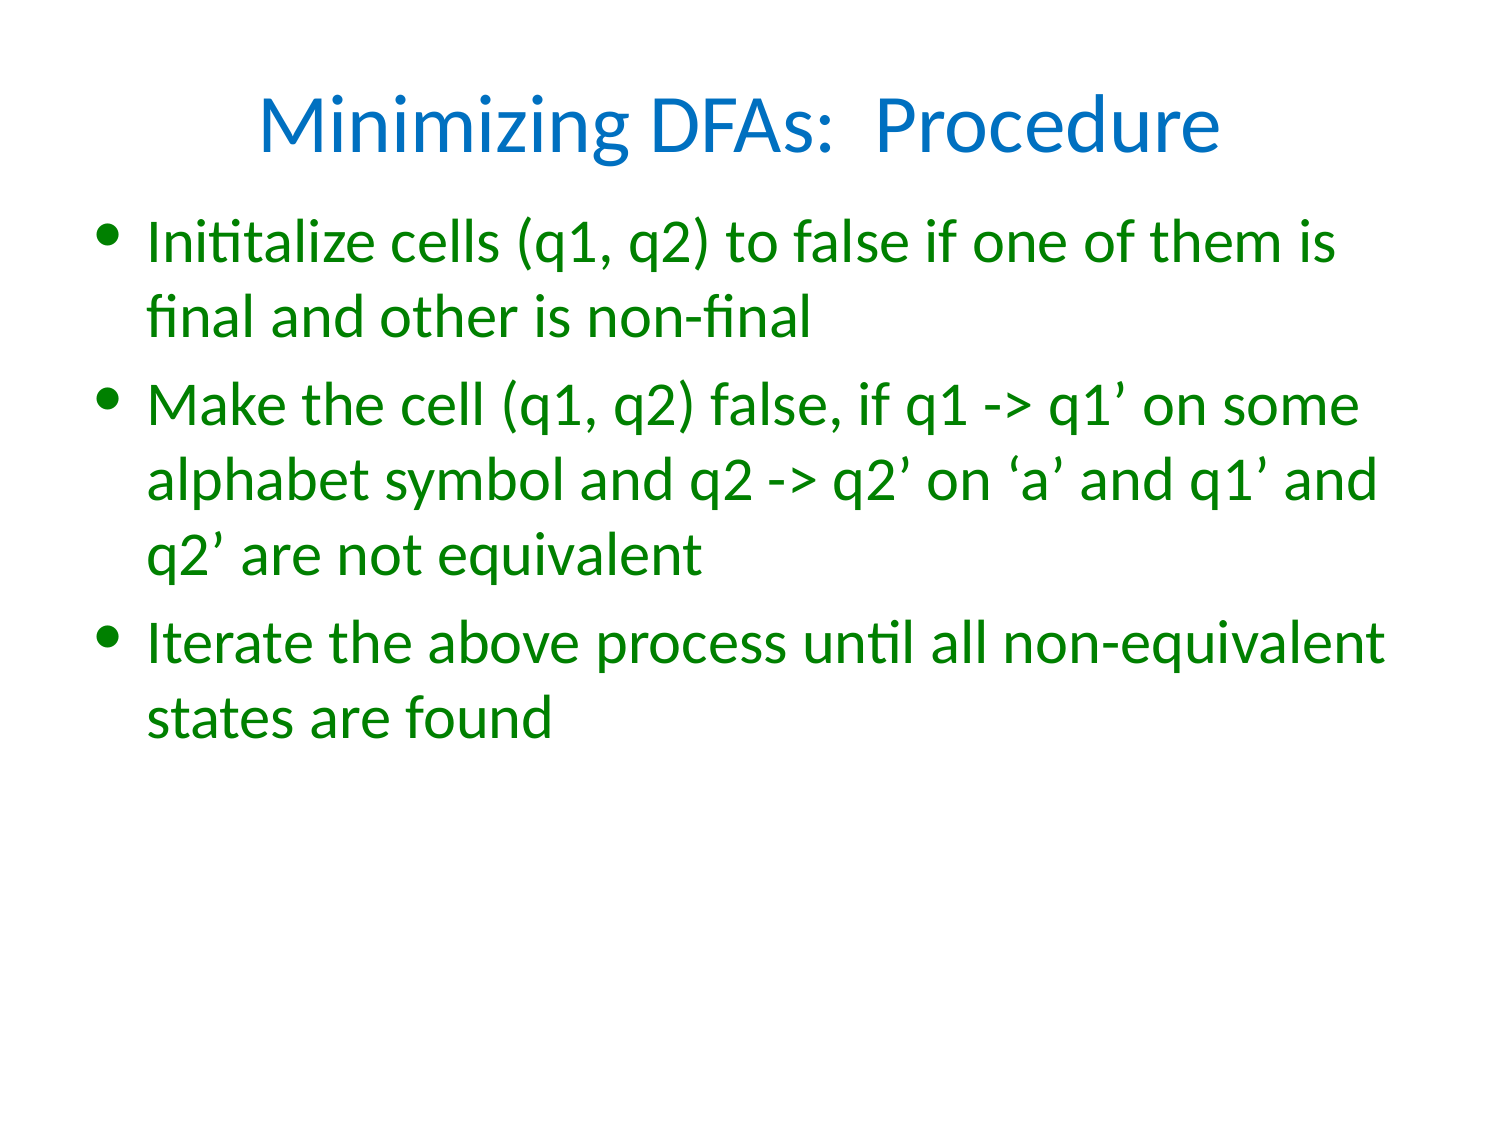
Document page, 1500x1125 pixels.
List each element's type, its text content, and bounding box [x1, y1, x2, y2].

list Inititalize cells (q1, q2) to false if one of them is final and other is non-final Make the cell (q1, q2) false, if q1 -> q1’ on some alphabet symbol and q2 -> q2’ on ‘a’ and q1’ and q2’ are not equivalent Iterate the above process until all non-equivalent states are found [75, 192, 1425, 1005]
title Minimizing DFAs: Procedure [75, 25, 1425, 192]
